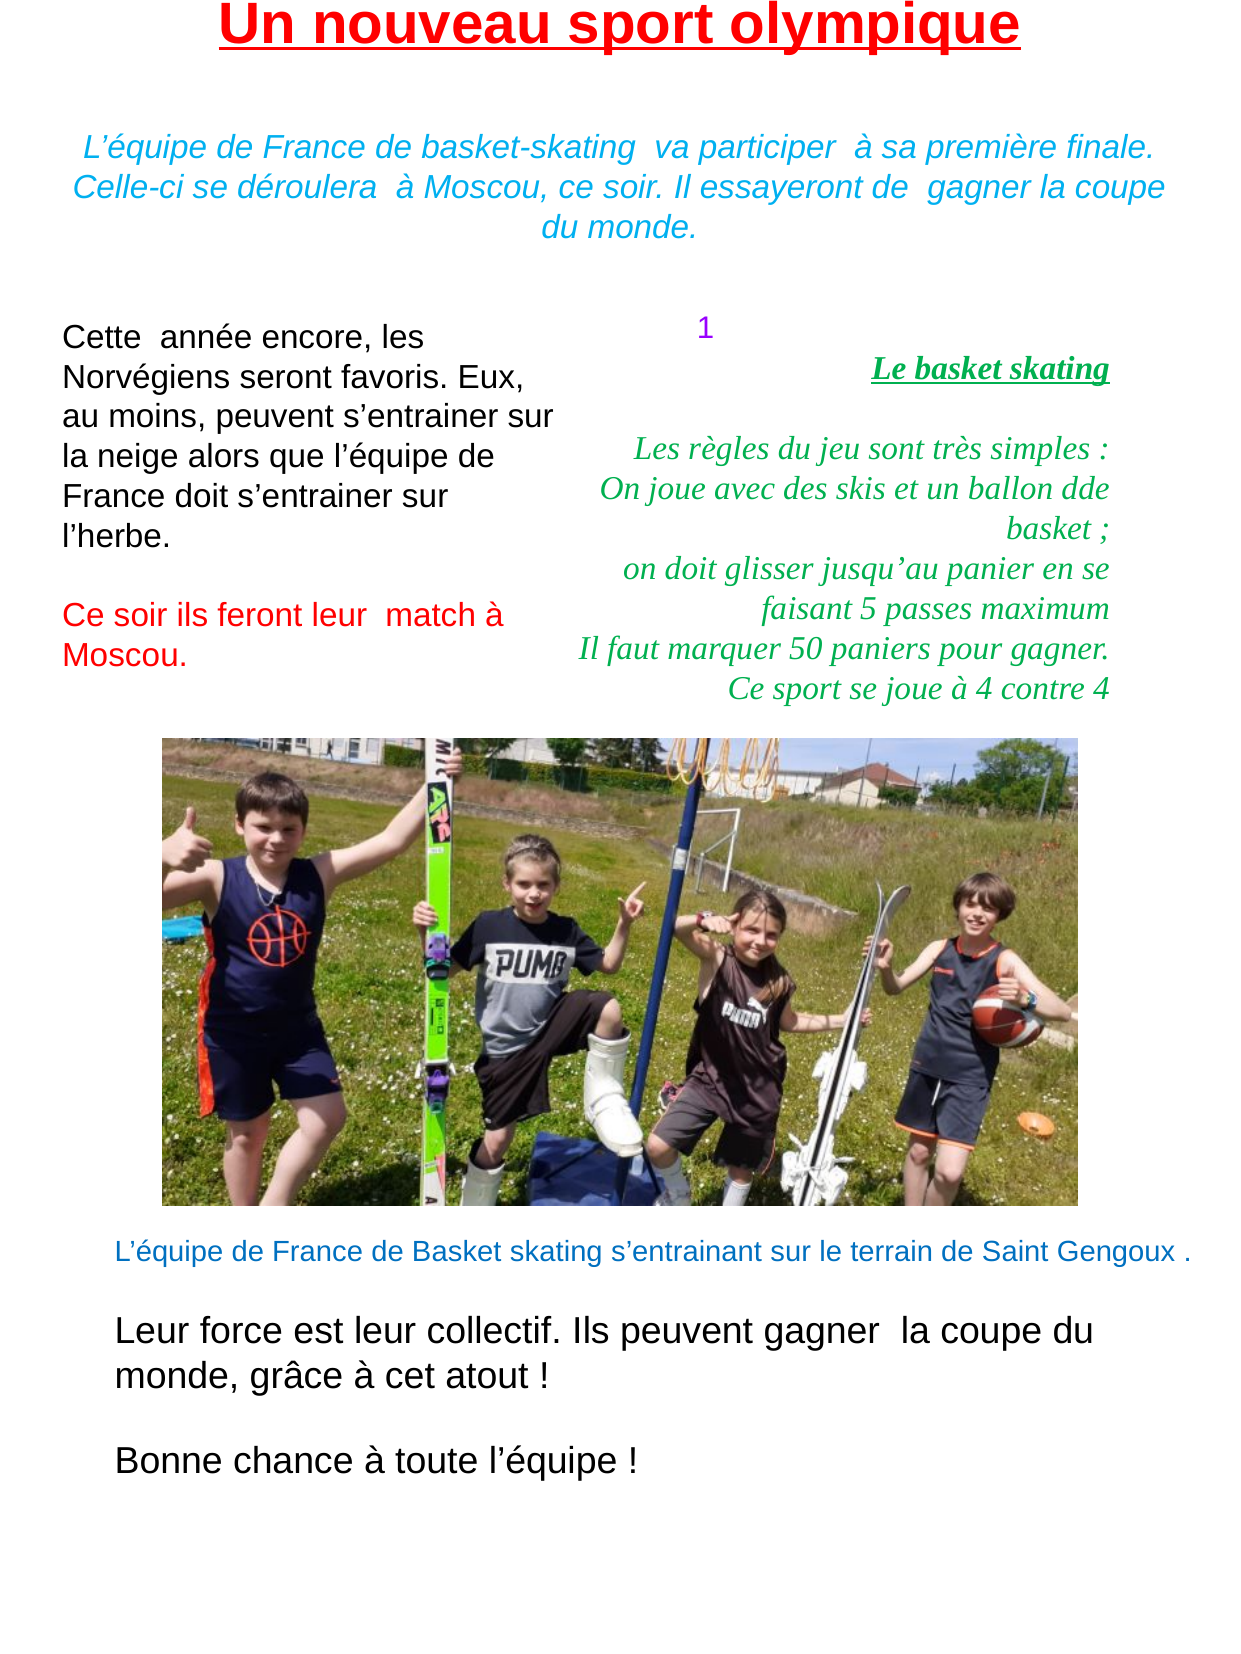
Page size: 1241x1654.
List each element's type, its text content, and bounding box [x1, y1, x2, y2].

title Un nouveau sport olympique L’équipe de France de basket-skating va participer à sa première finale. Celle-ci se déroulera à Moscou, ce soir. Il essayeront de gagner la coupe du monde. [62, 32, 1179, 346]
picture [162, 738, 1078, 1207]
list 1 [696, 307, 1216, 345]
list L’équipe de France de Basket skating s’entrainant sur le terrain de Saint Gengoux . Leur force est leur collectif. Ils peuvent gagner la coupe du monde, grâce à cet atout ! Bonne chance à toute l’équipe ! [114, 1231, 1216, 1654]
text_box Le basket skating Les règles du jeu sont très simples : On joue avec des skis et un ballon dde basket ; on doit glisser jusqu’au panier en se faisant 5 passes maximum Il faut marquer 50 paniers pour gagner. Ce sport se joue à 4 contre 4 [564, 339, 1147, 713]
list Cette année encore, les Norvégiens seront favoris. Eux, au moins, peuvent s’entrainer sur la neige alors que l’équipe de France doit s’entrainer sur l’herbe. Ce soir ils feront leur match à Moscou. [62, 314, 559, 1315]
